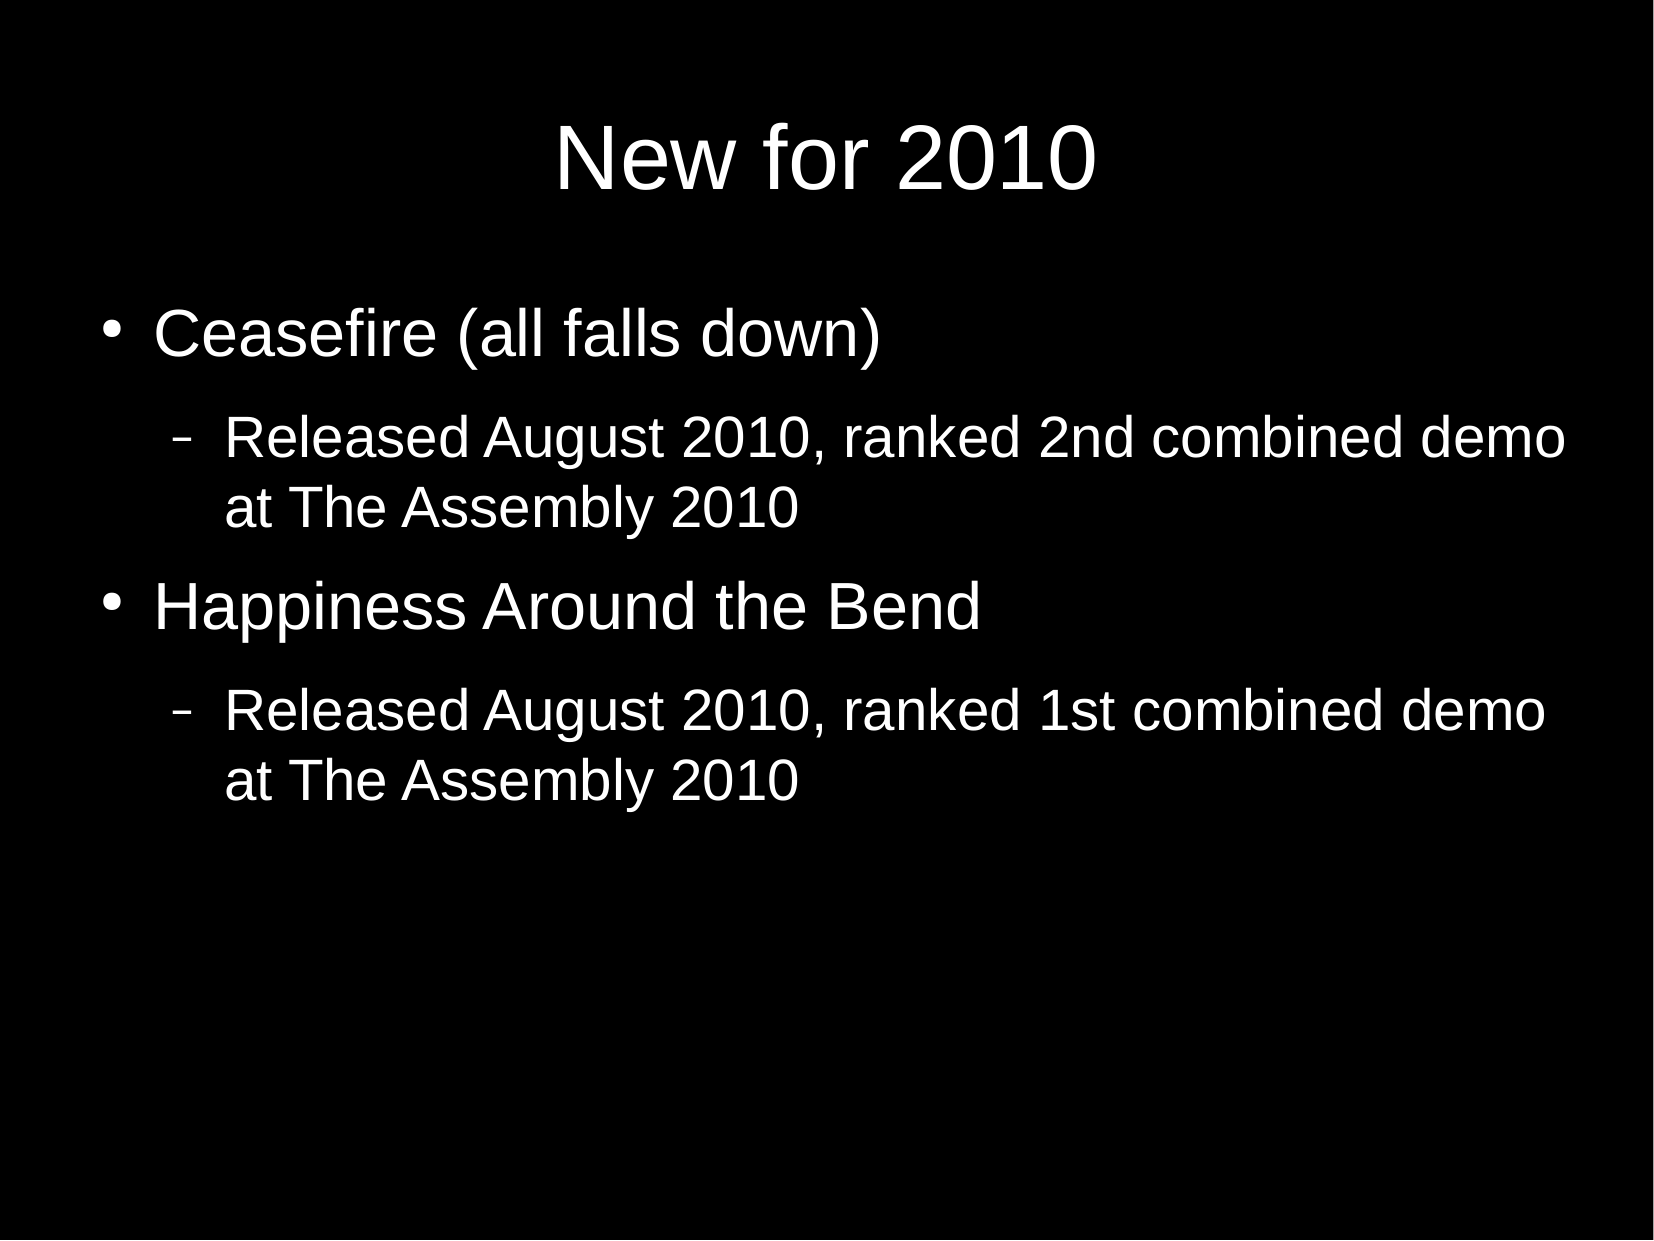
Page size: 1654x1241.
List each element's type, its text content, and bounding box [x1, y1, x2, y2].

list Ceasefire (all falls down) Released August 2010, ranked 2nd combined demo at The Assembly 2010 Happiness Around the Bend Released August 2010, ranked 1st combined demo at The Assembly 2010 [82, 290, 1571, 1109]
title New for 2010 [82, 49, 1571, 257]
